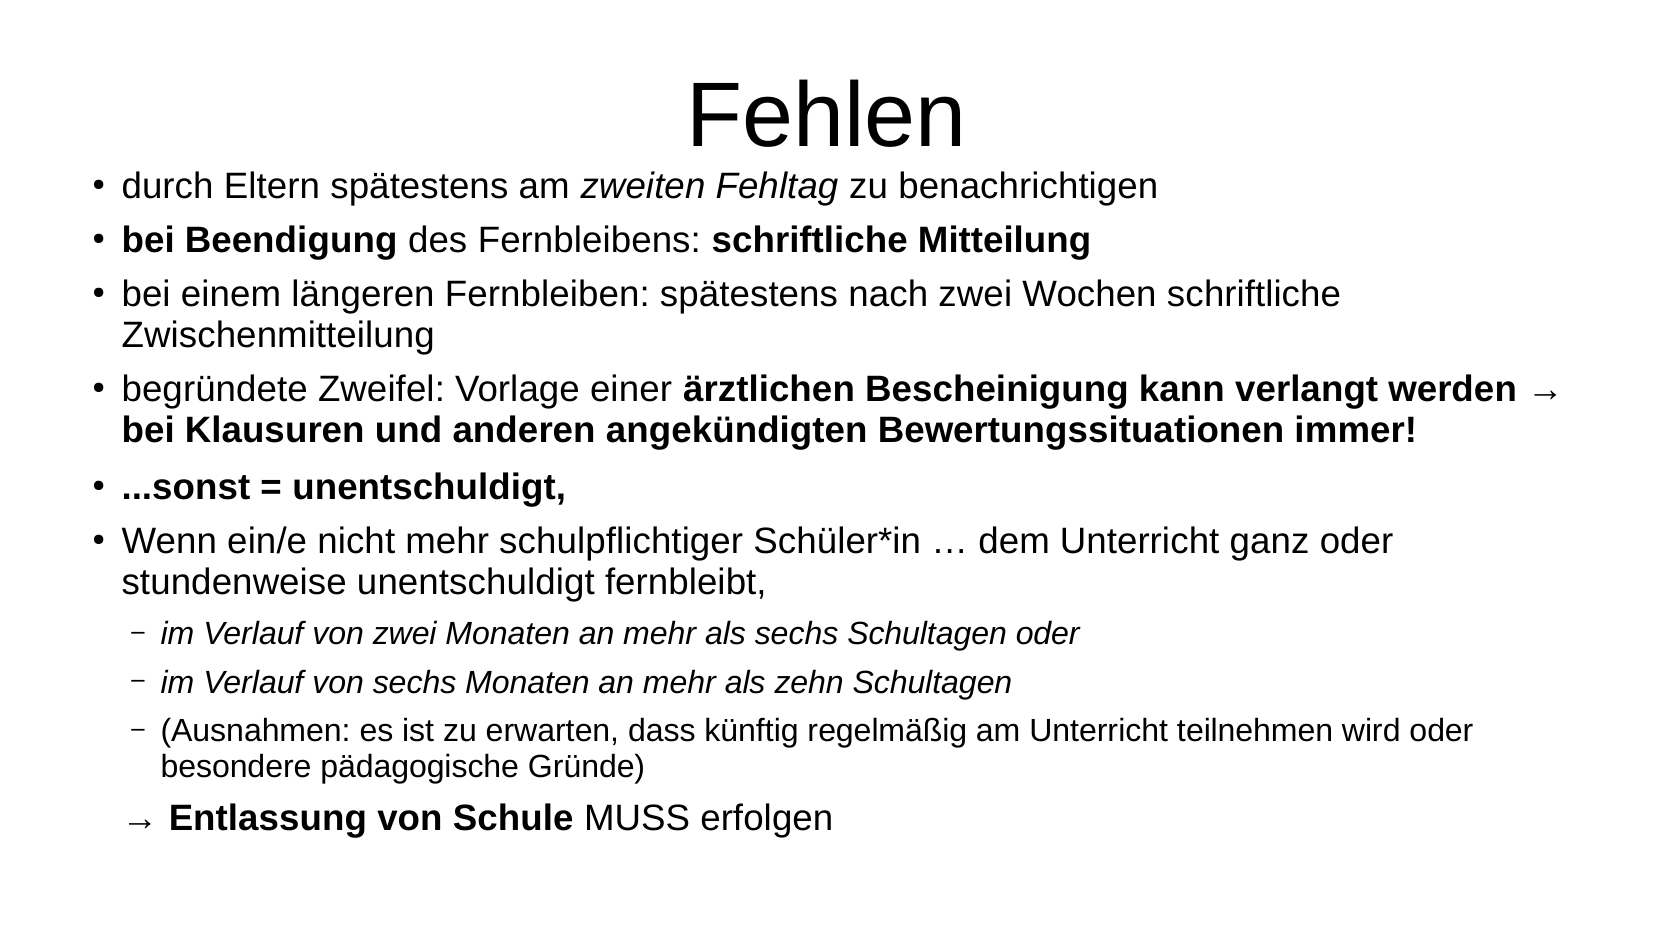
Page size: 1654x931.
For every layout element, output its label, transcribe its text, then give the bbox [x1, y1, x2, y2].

title Fehlen [82, 37, 1571, 165]
list durch Eltern spätestens am zweiten Fehltag zu benachrichtigen bei Beendigung des Fernbleibens: schriftliche Mitteilung bei einem längeren Fernbleiben: spätestens nach zwei Wochen schriftliche Zwischenmitteilung begründete Zweifel: Vorlage einer ärztlichen Bescheinigung kann verlangt werden → bei Klausuren und anderen angekündigten Bewertungssituationen immer! ...sonst = unentschuldigt, Wenn ein/e nicht mehr schulpflichtiger Schüler*in … dem Unterricht ganz oder stundenweise unentschuldigt fernbleibt, im Verlauf von zwei Monaten an mehr als sechs Schultagen oder im Verlauf von sechs Monaten an mehr als zehn Schultagen (Ausnahmen: es ist zu erwarten, dass künftig regelmäßig am Unterricht teilnehmen wird oder besondere pädagogische Gründe) → Entlassung von Schule MUSS erfolgen [82, 165, 1571, 851]
